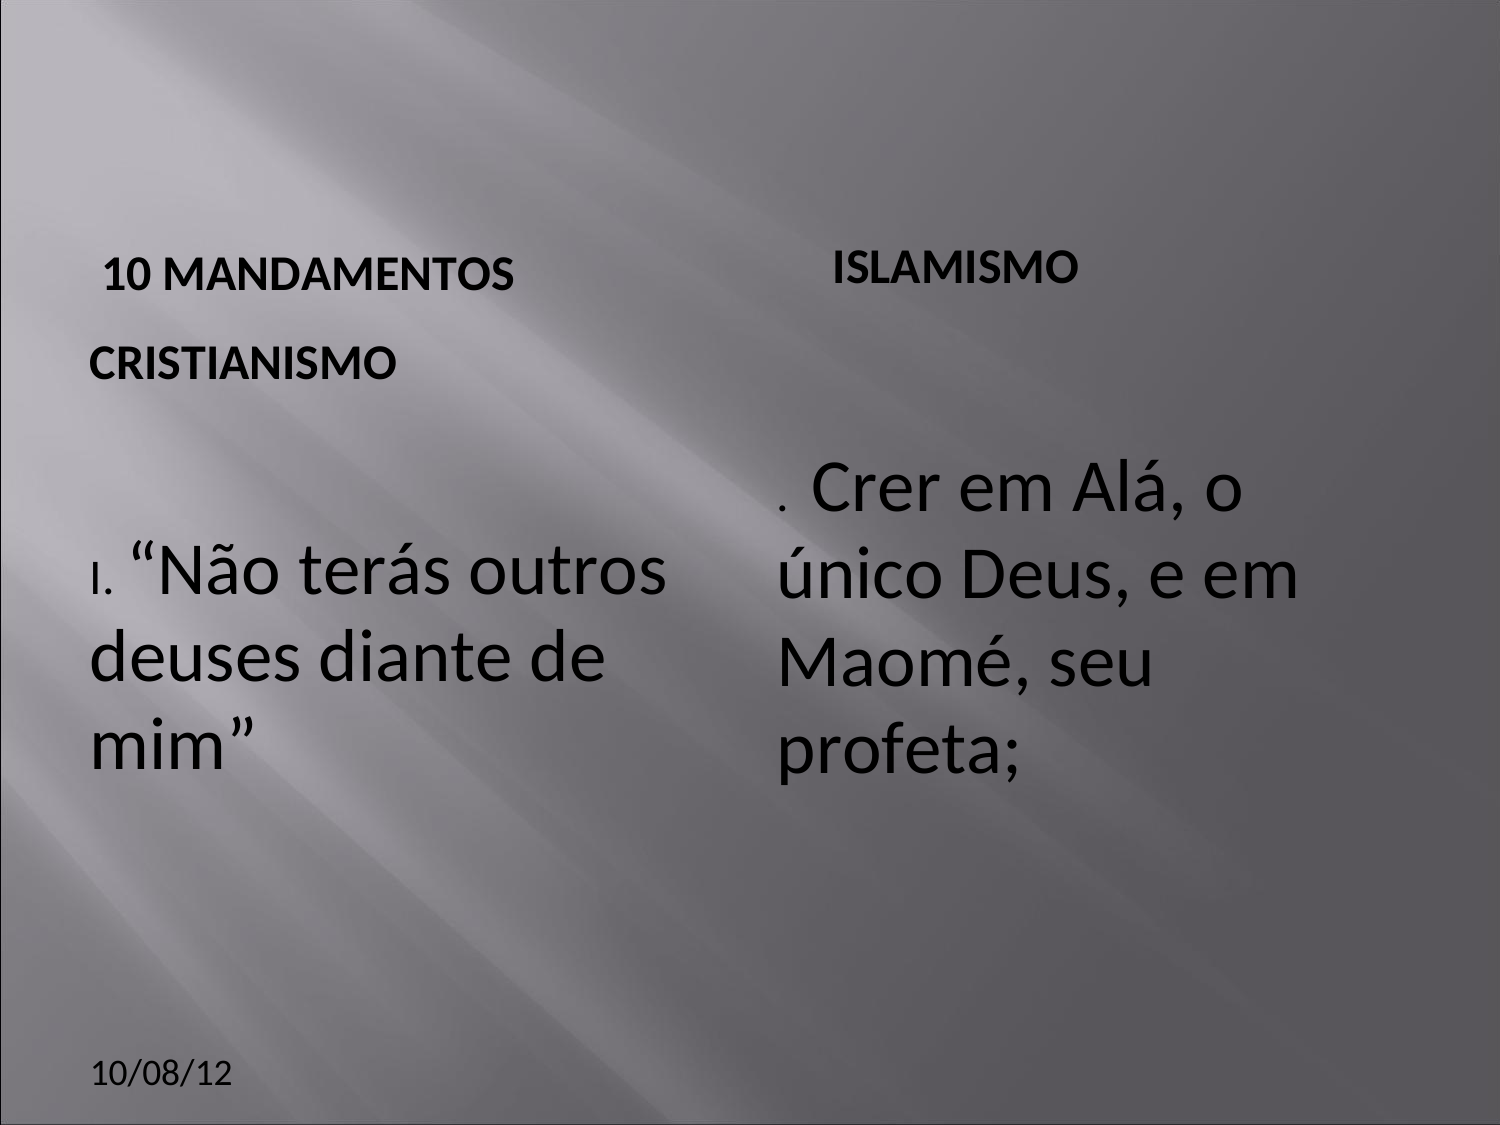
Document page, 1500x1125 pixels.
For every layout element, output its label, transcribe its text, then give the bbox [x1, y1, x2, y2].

text_box ISLAMISMO [761, 125, 1426, 303]
text_box . Crer em Alá, o único Deus, e em Maomé, seu profeta; [761, 432, 1426, 1006]
text_box 10 MANDAMENTOS CRISTIANISMO [74, 41, 738, 398]
text_box I. “Não terás outros deuses diante de mim” [74, 515, 738, 1006]
picture [0, 0, 1500, 1125]
text_box 10/08/12 [75, 1042, 425, 1125]
